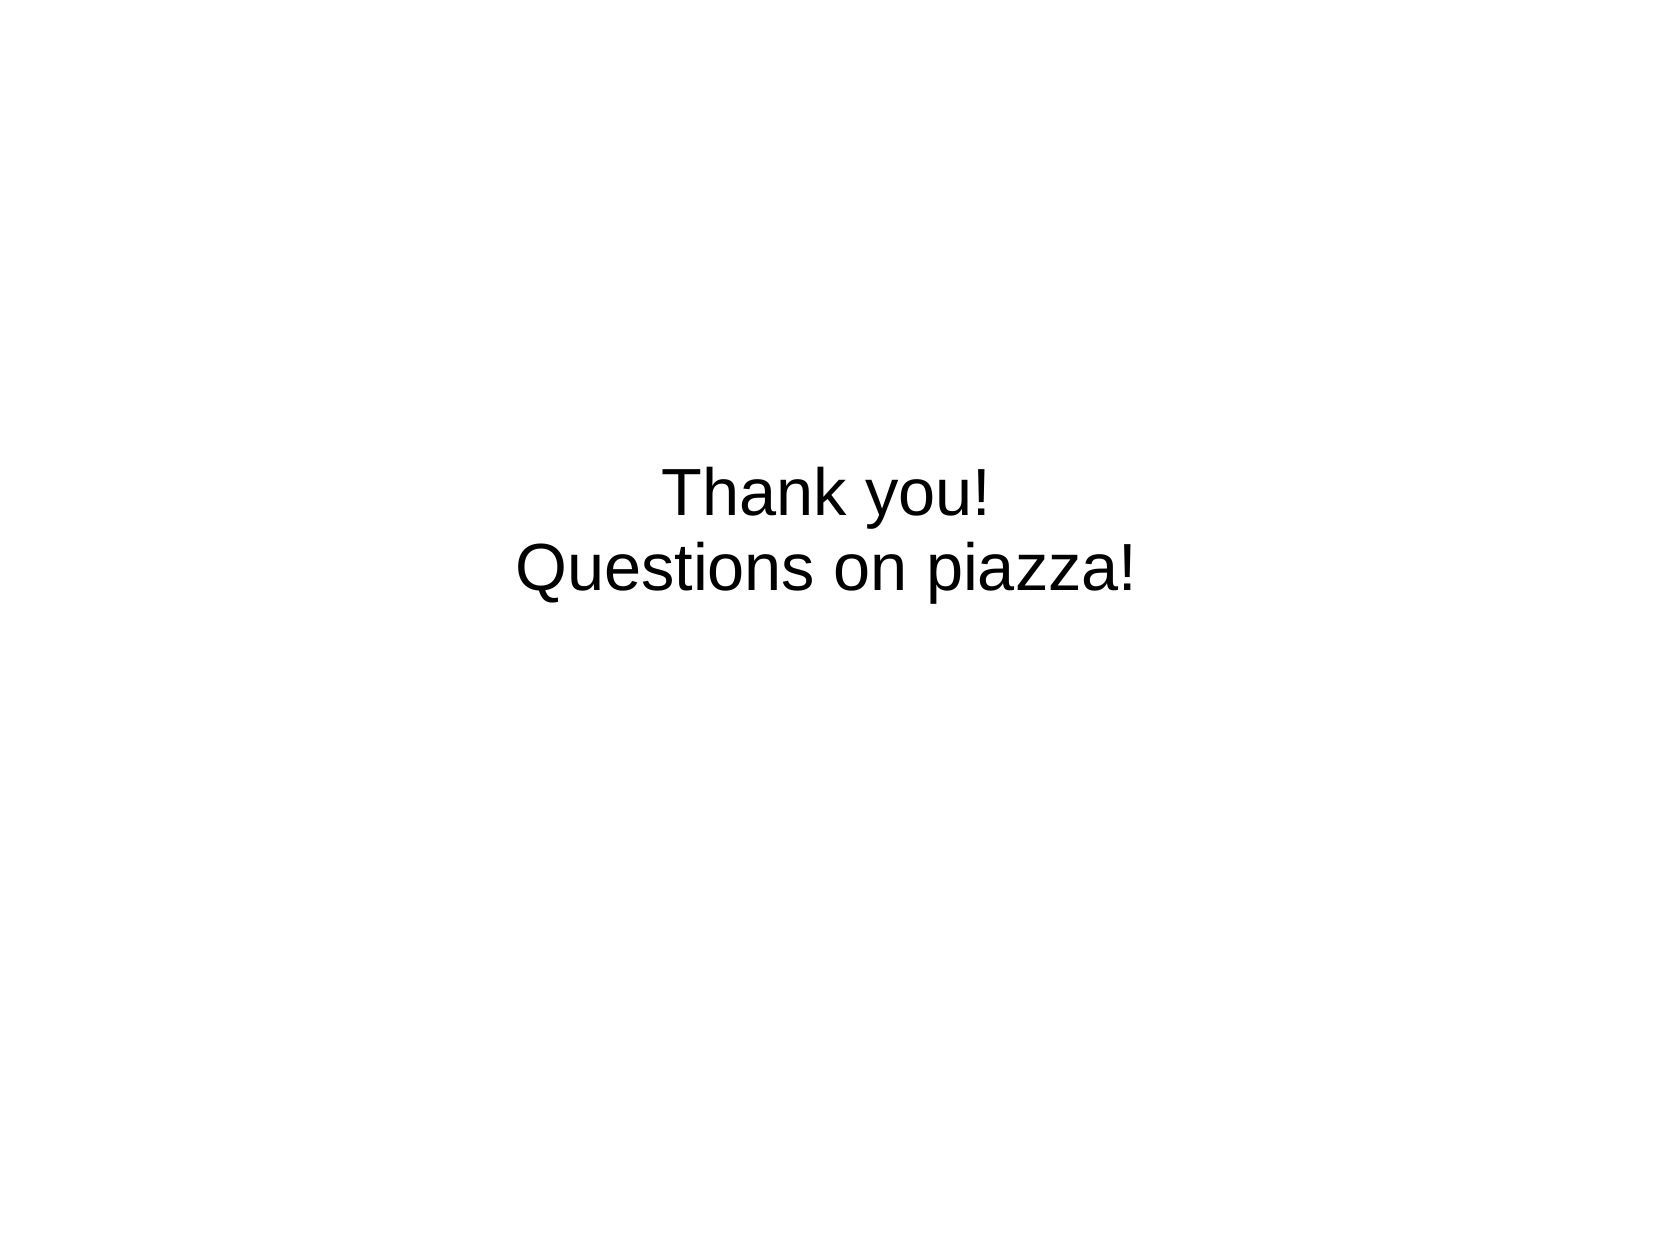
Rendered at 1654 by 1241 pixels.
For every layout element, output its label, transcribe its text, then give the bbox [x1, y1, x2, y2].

subtitle Thank you! Questions on piazza! [82, 49, 1571, 1010]
